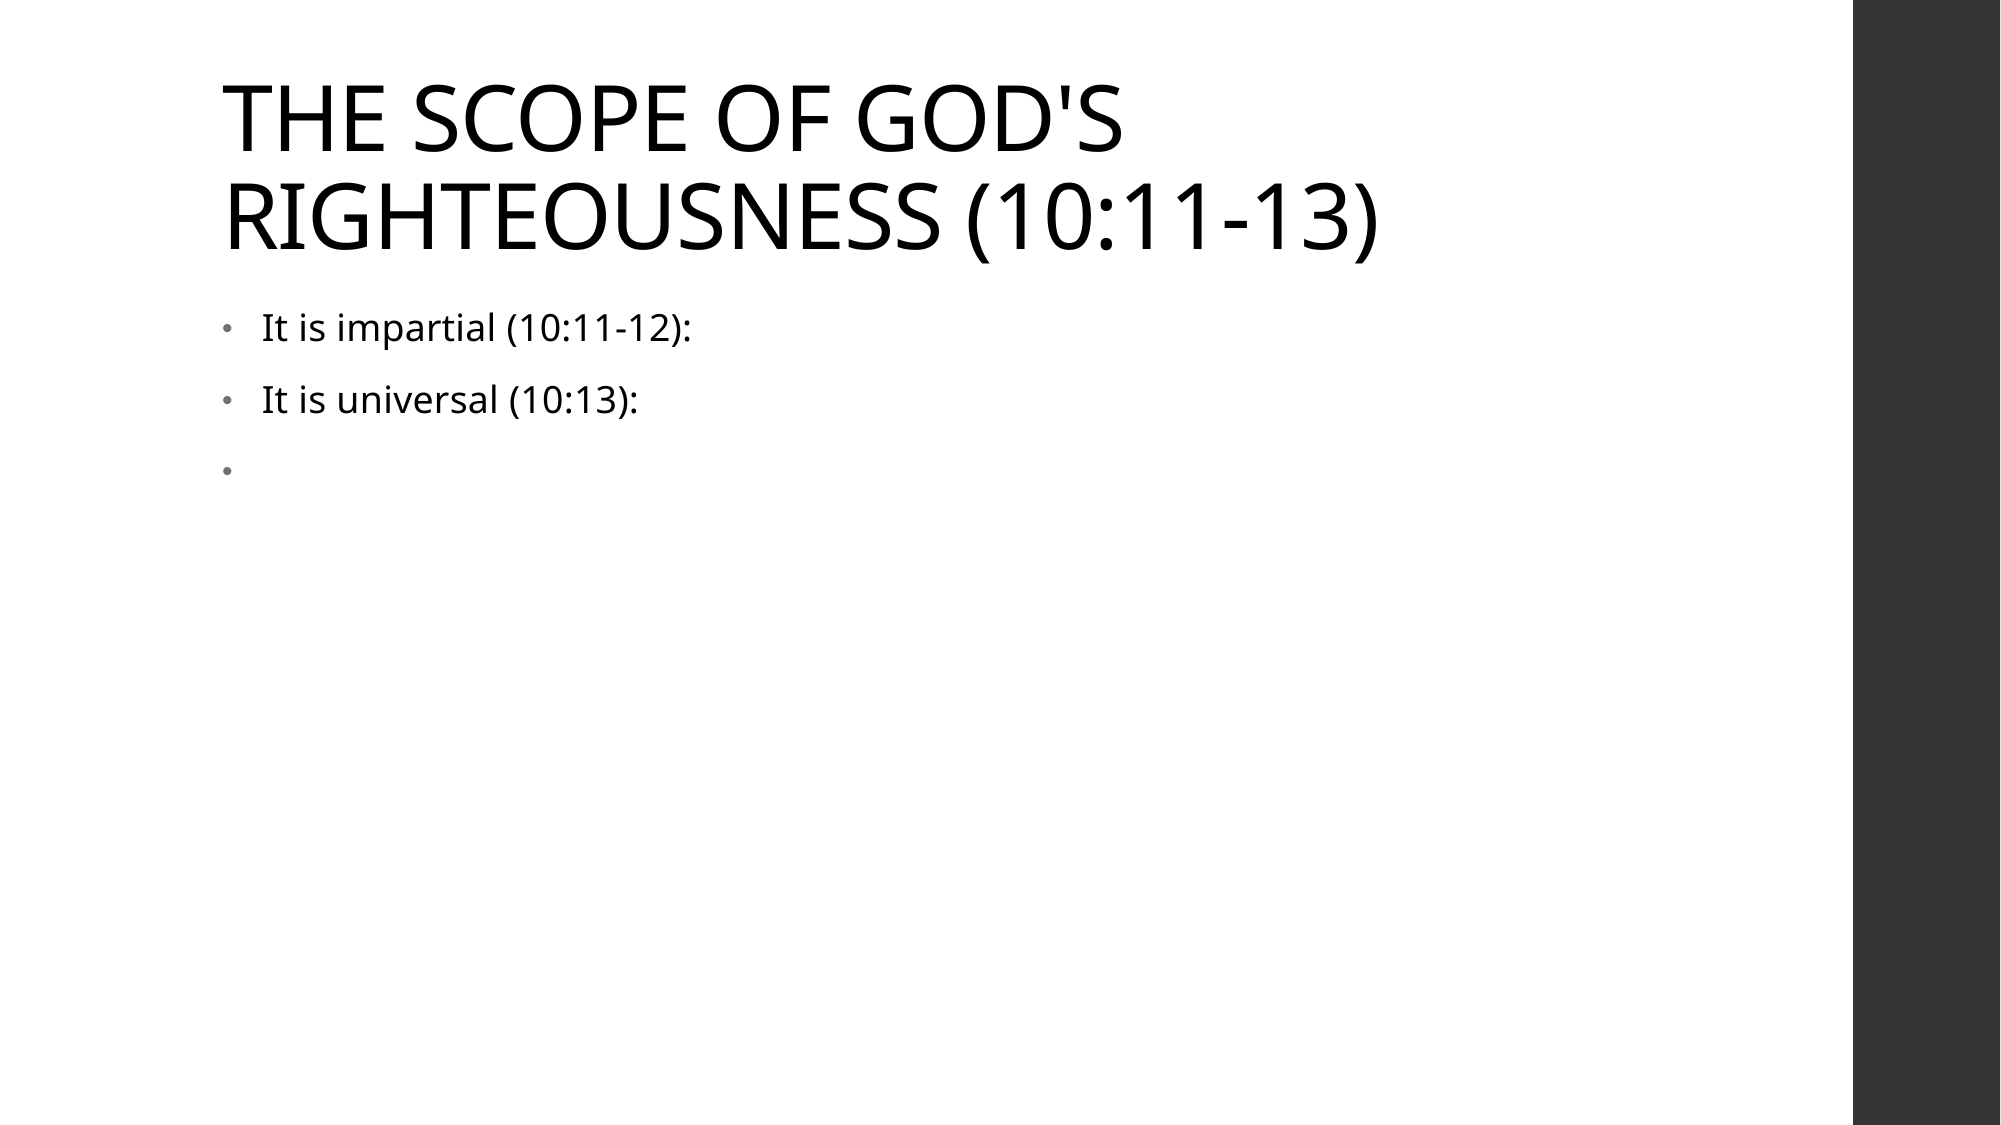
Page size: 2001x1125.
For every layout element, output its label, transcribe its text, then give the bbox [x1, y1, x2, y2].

list It is impartial (10:11-12): It is universal (10:13): [206, 299, 1617, 1014]
title THE SCOPE OF GOD'S RIGHTEOUSNESS (10:11-13) [206, 60, 1797, 278]
